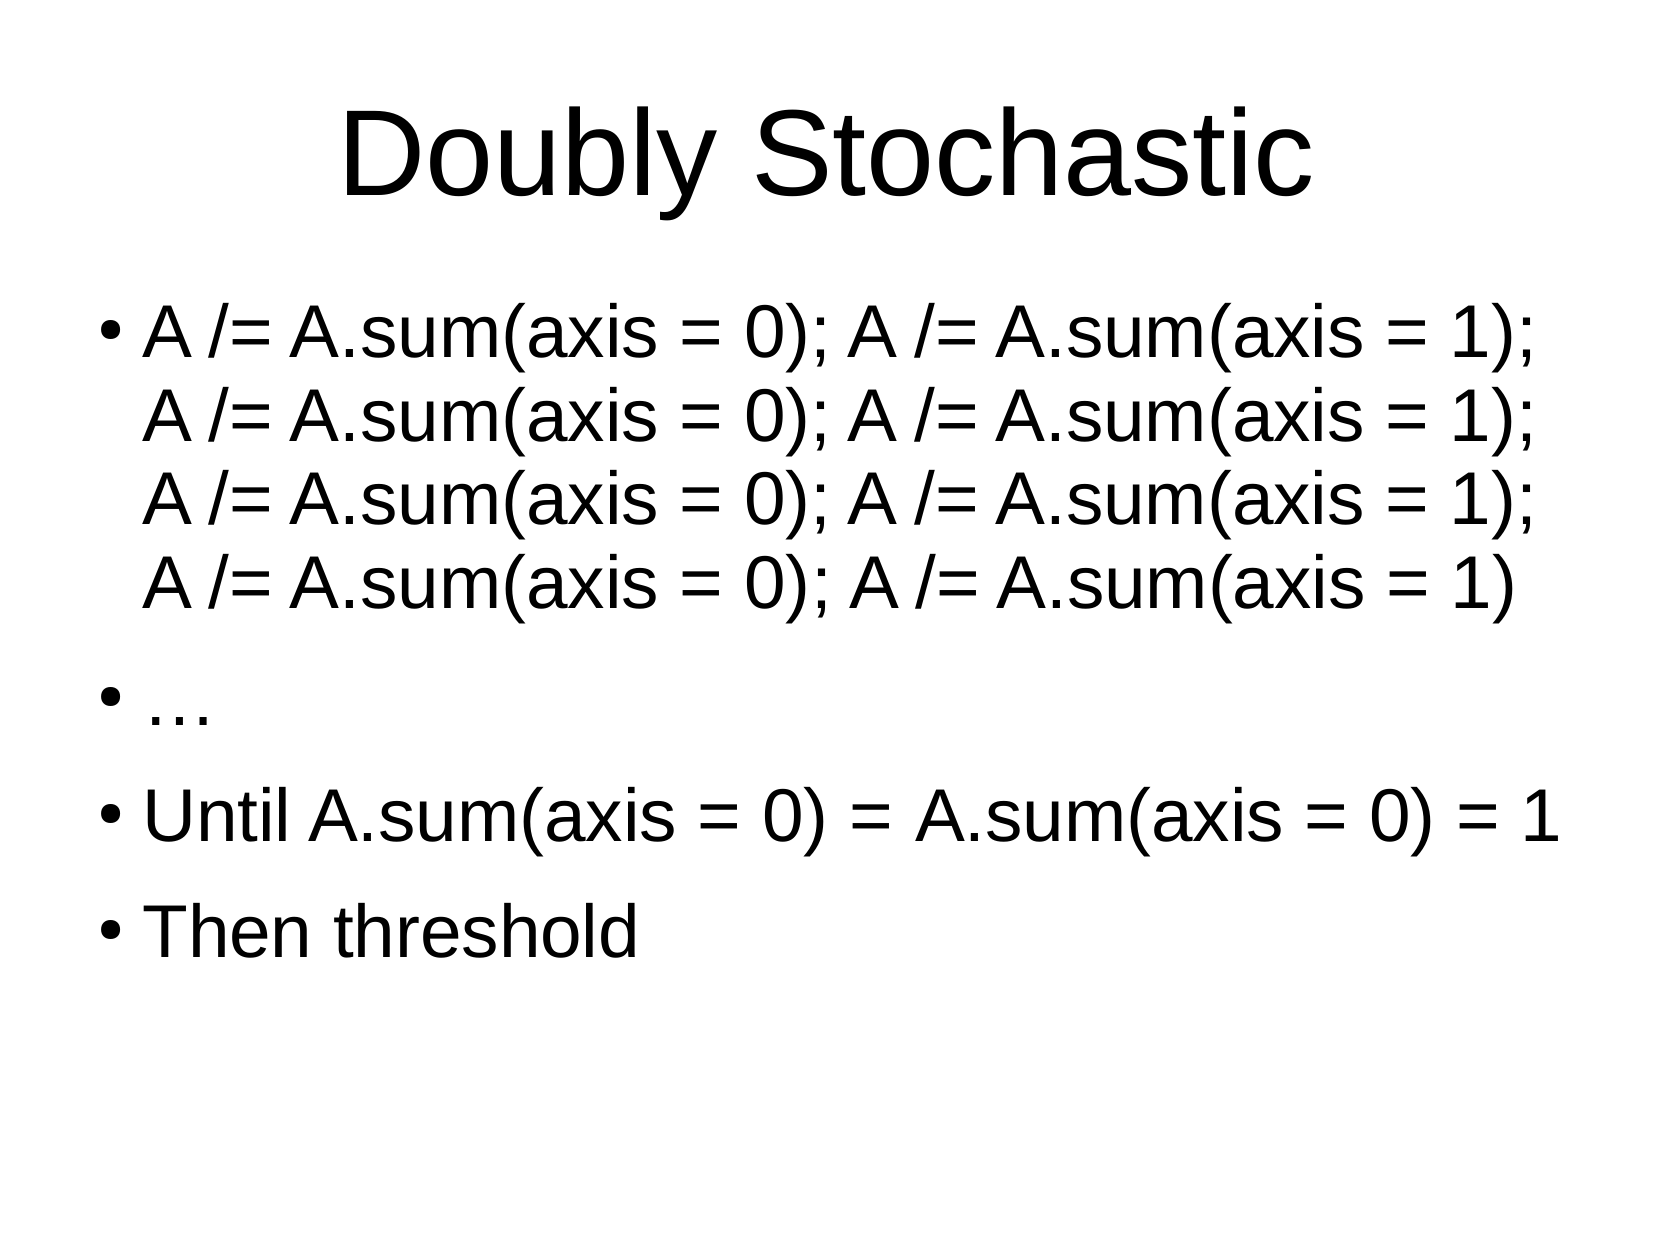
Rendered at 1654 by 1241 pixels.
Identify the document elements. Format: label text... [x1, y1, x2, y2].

title Doubly Stochastic [82, 49, 1571, 257]
list A /= A.sum(axis = 0); A /= A.sum(axis = 1); A /= A.sum(axis = 0); A /= A.sum(axis = 1); A /= A.sum(axis = 0); A /= A.sum(axis = 1); A /= A.sum(axis = 0); A /= A.sum(axis = 1) … Until A.sum(axis = 0) = A.sum(axis = 0) = 1 Then threshold [82, 290, 1571, 1010]
